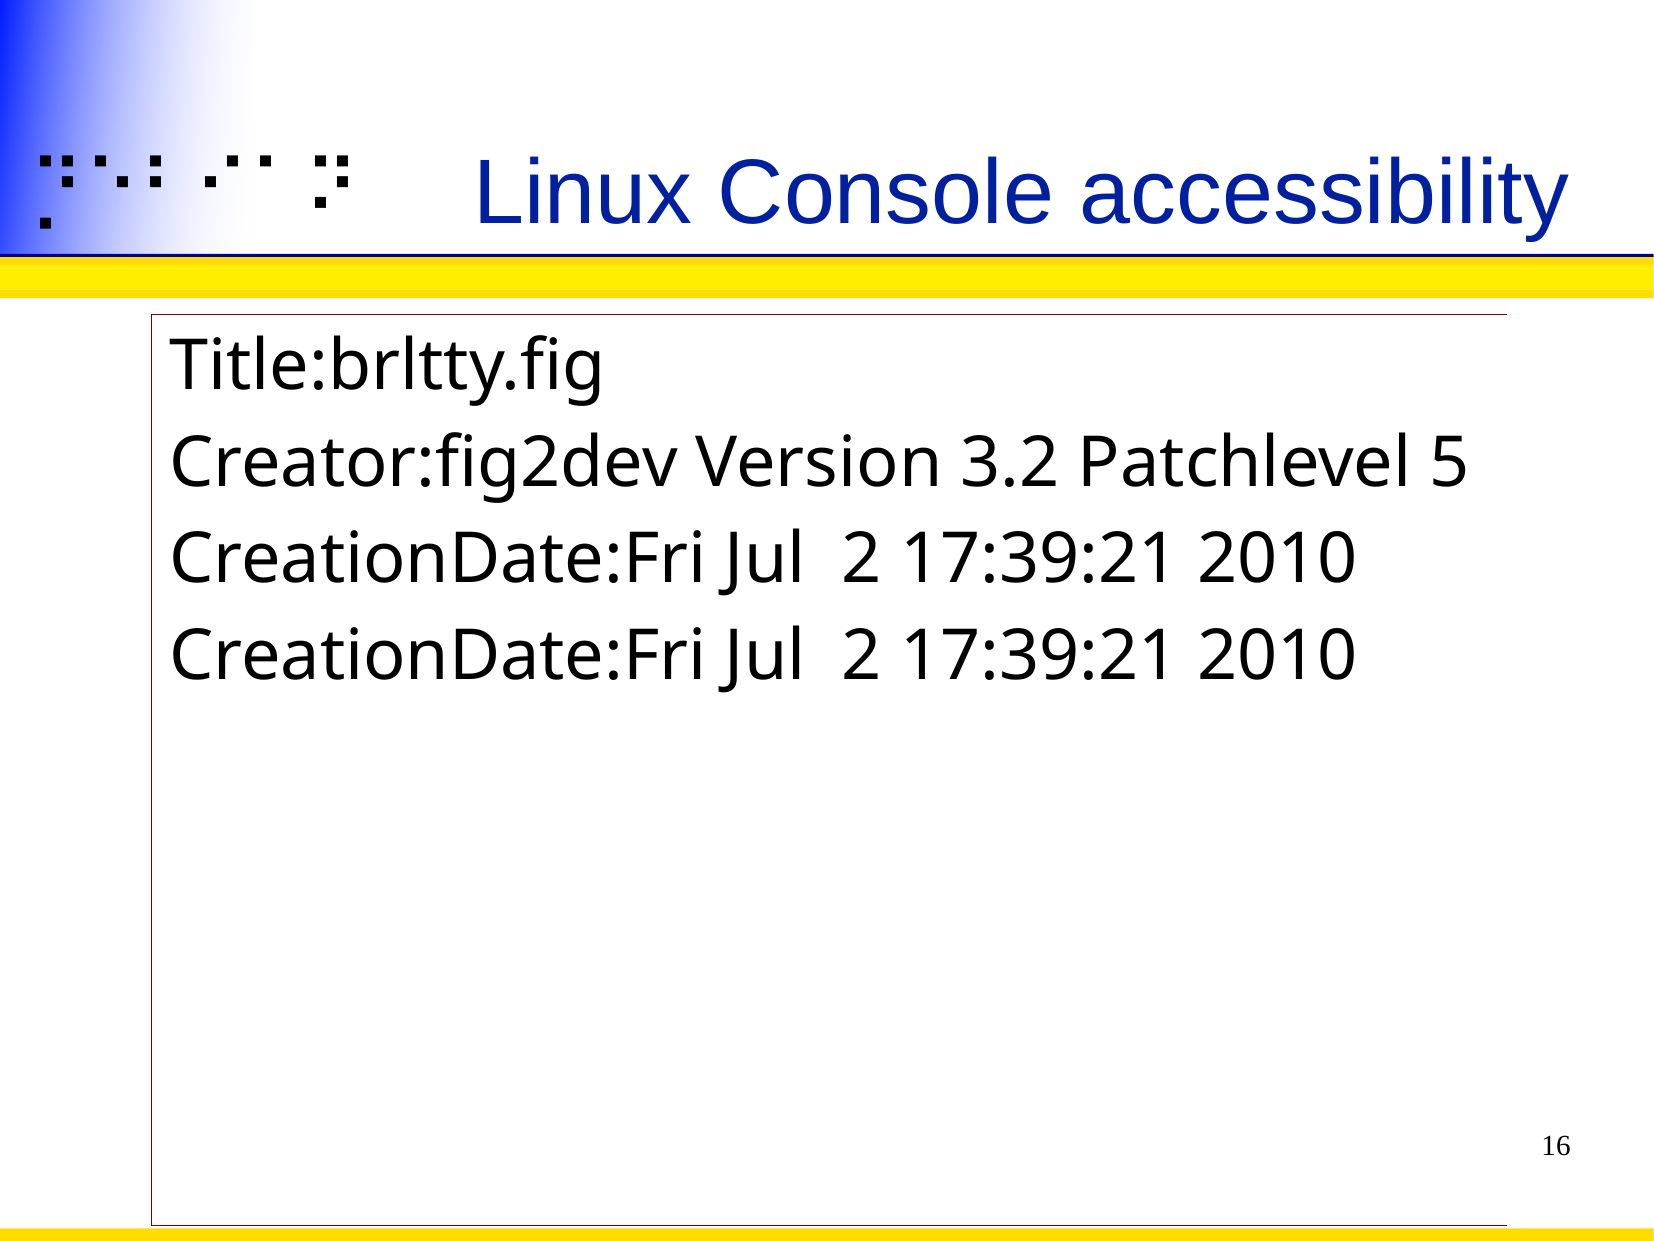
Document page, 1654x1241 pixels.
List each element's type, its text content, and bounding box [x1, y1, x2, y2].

title Linux Console accessibility [372, 134, 1571, 250]
picture [146, 310, 1507, 1226]
